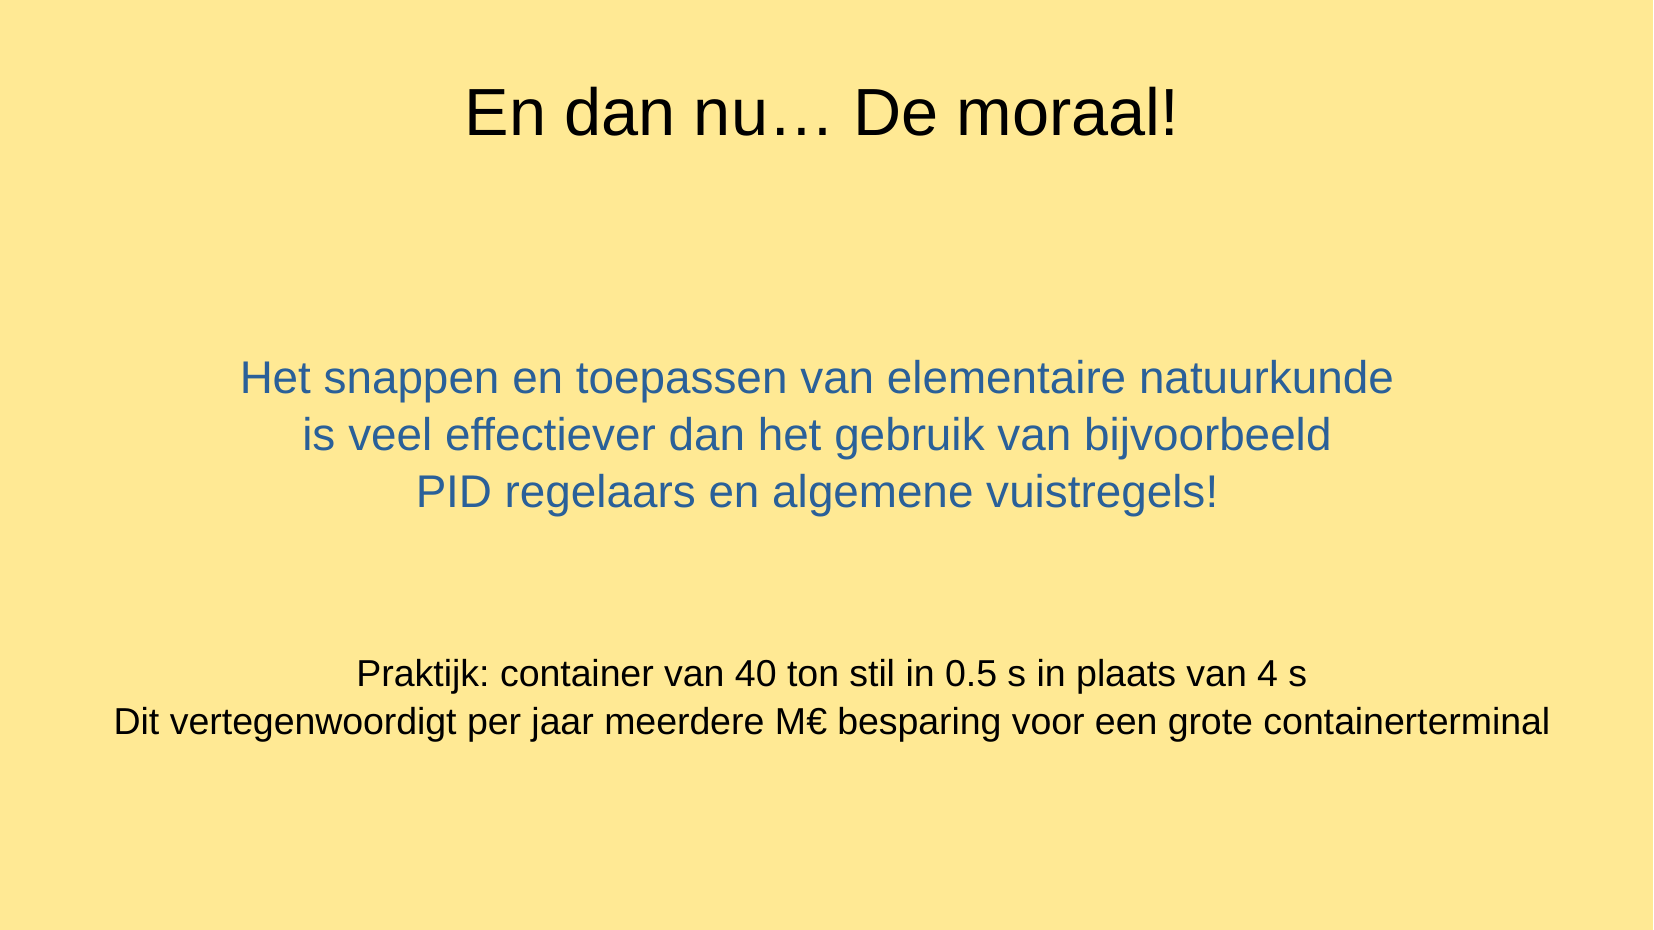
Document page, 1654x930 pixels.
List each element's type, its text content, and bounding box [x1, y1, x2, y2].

text_box Praktijk: container van 40 ton stil in 0.5 s in plaats van 4 s Dit vertegenwoordigt per jaar meerdere M€ besparing voor een grote containerterminal [98, 645, 1566, 751]
text_box Het snappen en toepassen van elementaire natuurkunde is veel effectiever dan het gebruik van bijvoorbeeld PID regelaars en algemene vuistregels! [225, 344, 1410, 526]
title En dan nu… De moraal! [87, 53, 1576, 172]
